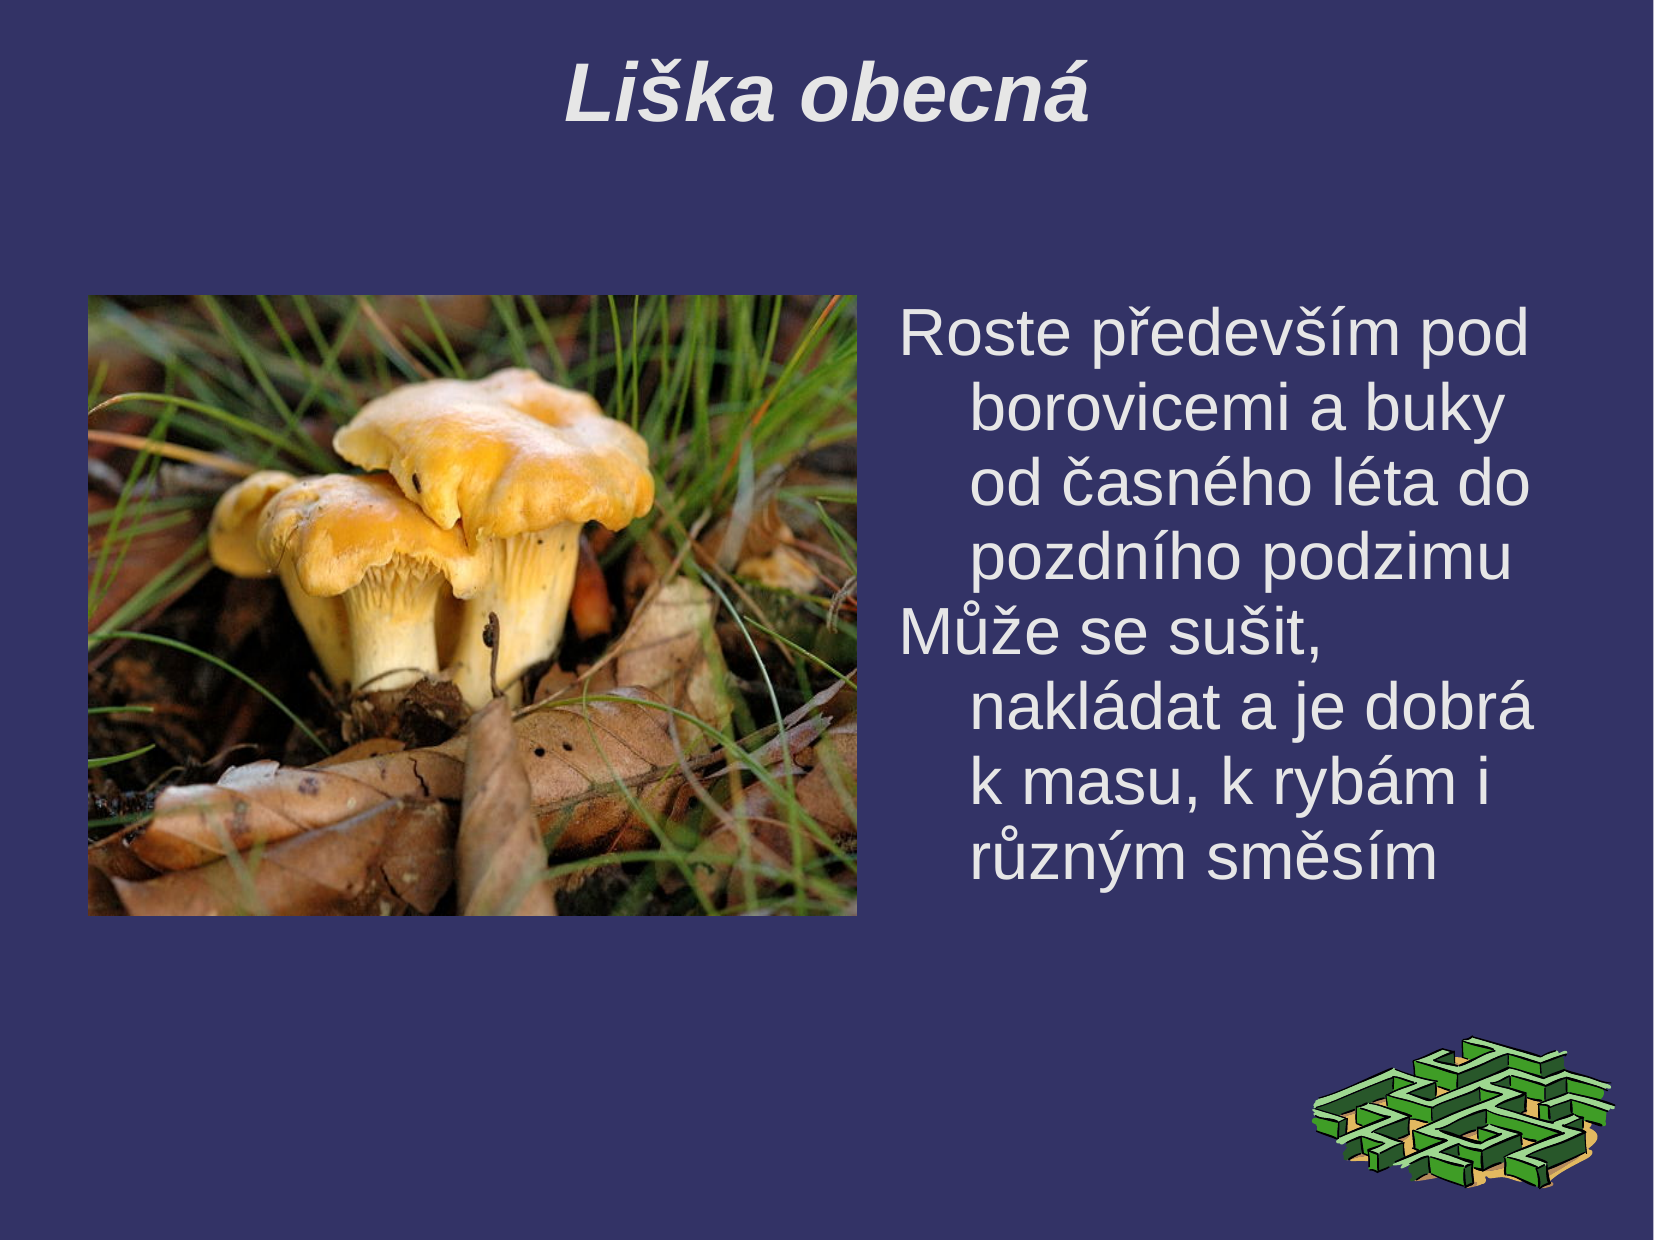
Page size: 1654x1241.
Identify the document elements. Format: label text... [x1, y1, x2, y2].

title Liška obecná [121, 0, 1534, 187]
list Roste především pod borovicemi a buky od časného léta do pozdního podzimu Může se sušit, nakládat a je dobrá k masu, k rybám i různým směsím [886, 295, 1565, 969]
picture [88, 295, 857, 916]
